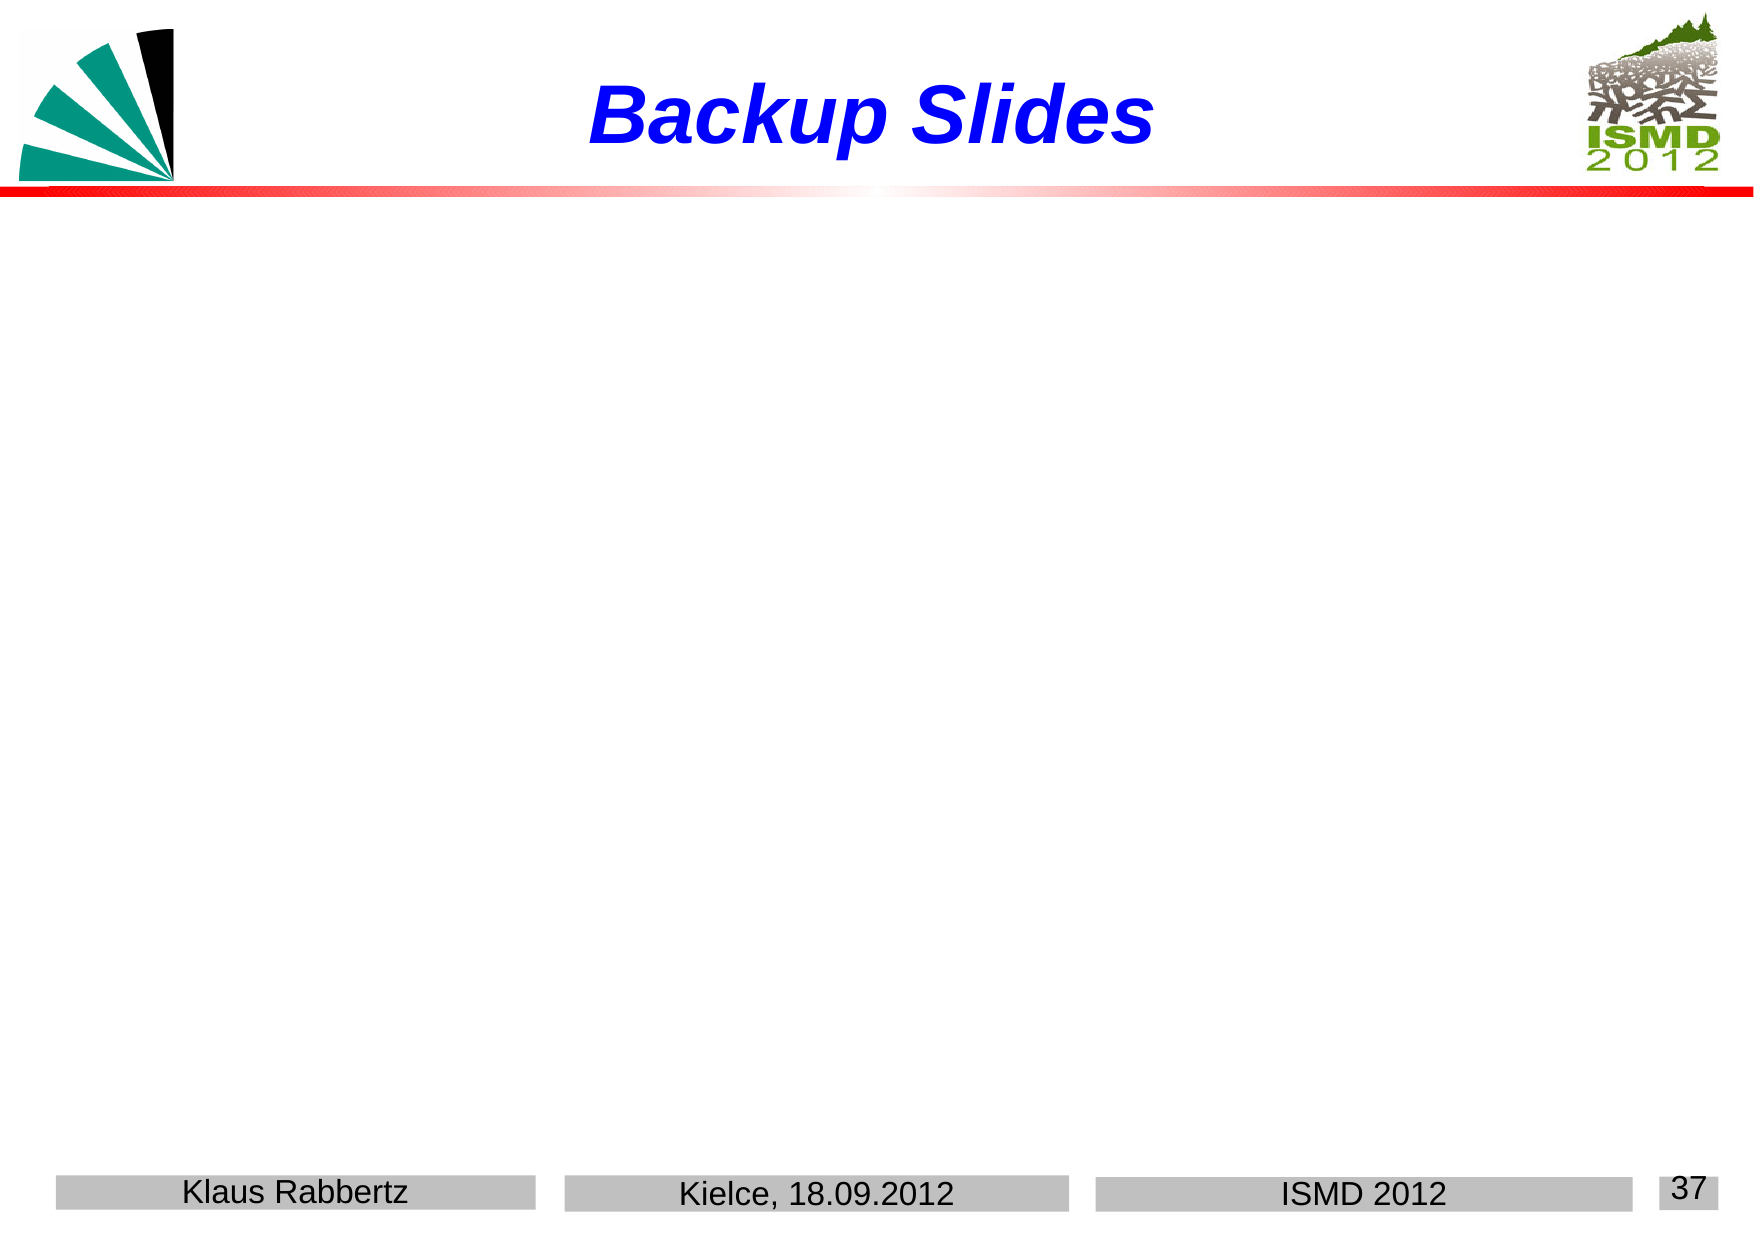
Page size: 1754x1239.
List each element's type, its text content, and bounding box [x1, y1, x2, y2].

picture [1579, 5, 1727, 177]
title Backup Slides [220, 16, 1525, 213]
picture [19, 29, 174, 183]
